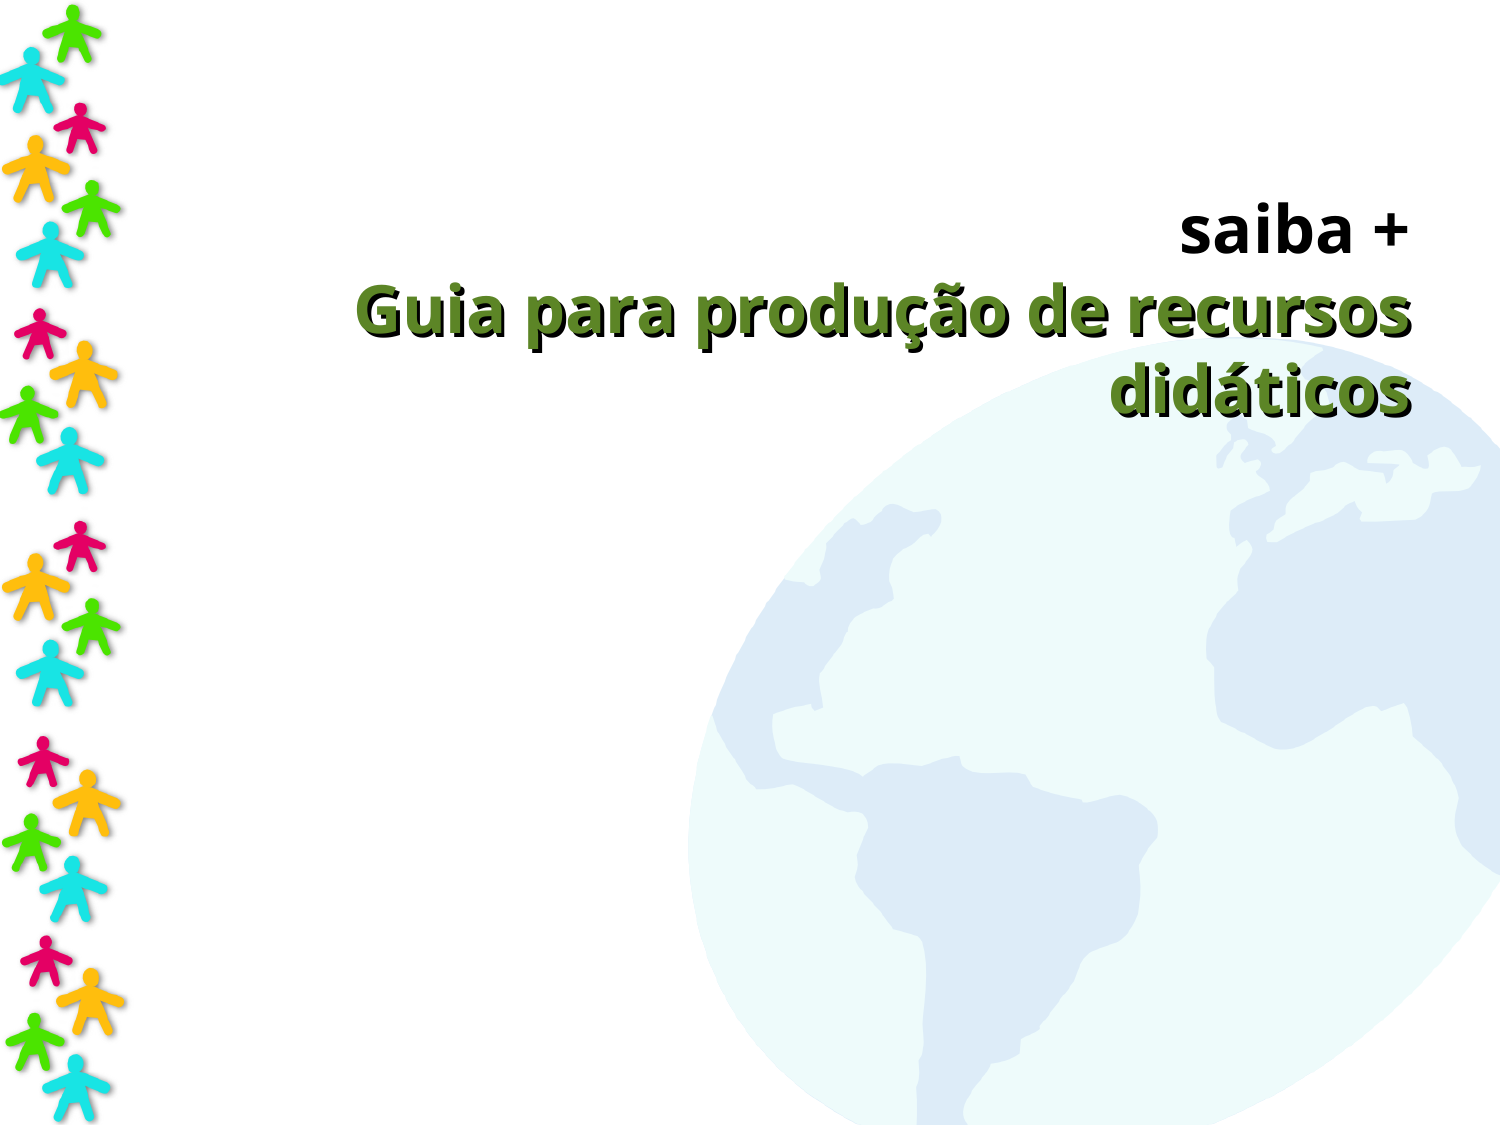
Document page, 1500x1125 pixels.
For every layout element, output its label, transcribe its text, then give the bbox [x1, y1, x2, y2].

picture [0, 0, 1500, 1125]
text_box saiba + Guia para produção de recursos didáticos [324, 171, 1412, 562]
